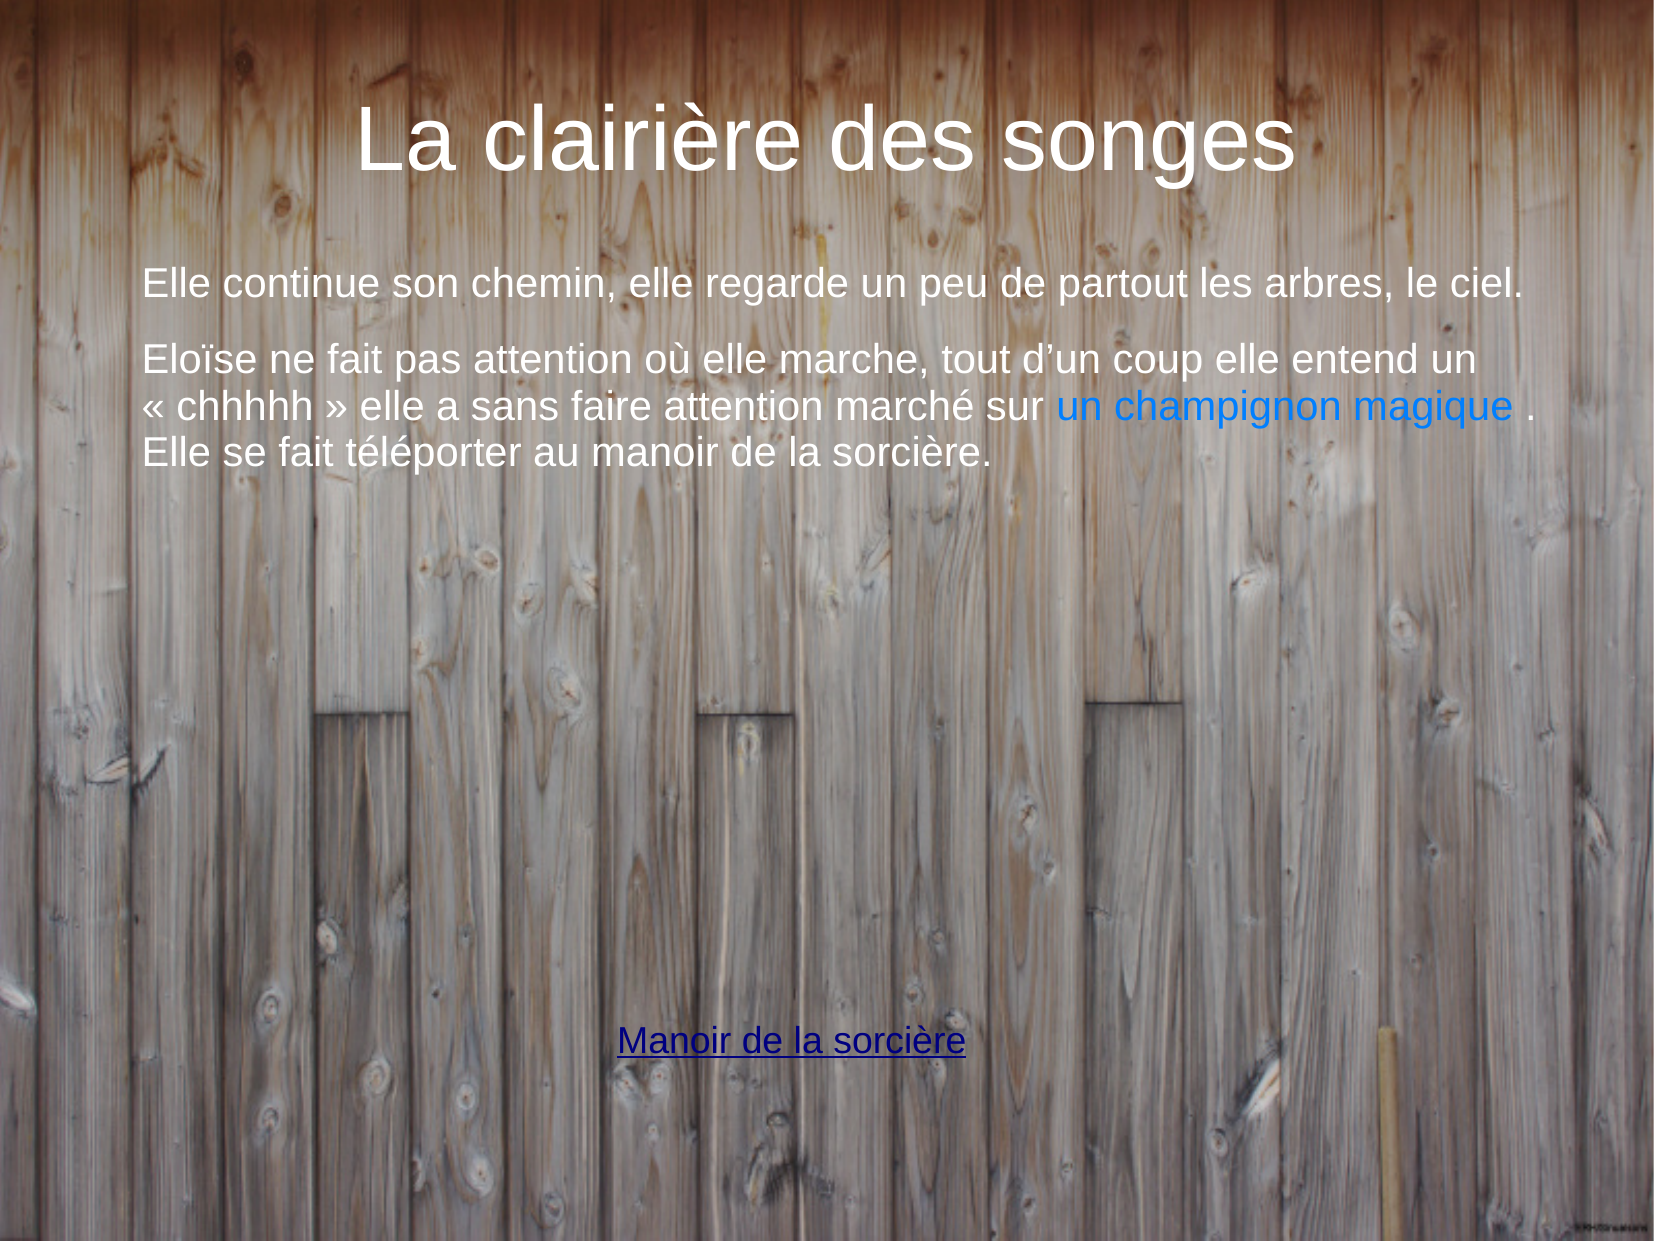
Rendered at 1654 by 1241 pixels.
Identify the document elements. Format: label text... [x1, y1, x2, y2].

list Elle continue son chemin, elle regarde un peu de partout les arbres, le ciel. Eloïse ne fait pas attention où elle marche, tout d’un coup elle entend un « chhhhh » elle a sans faire attention marché sur un champignon magique . Elle se fait téléporter au manoir de la sorcière. [70, 259, 1559, 980]
text_box Manoir de la sorcière [602, 1012, 1004, 1075]
title La clairière des songes [82, 35, 1571, 243]
picture [0, 0, 1654, 1241]
